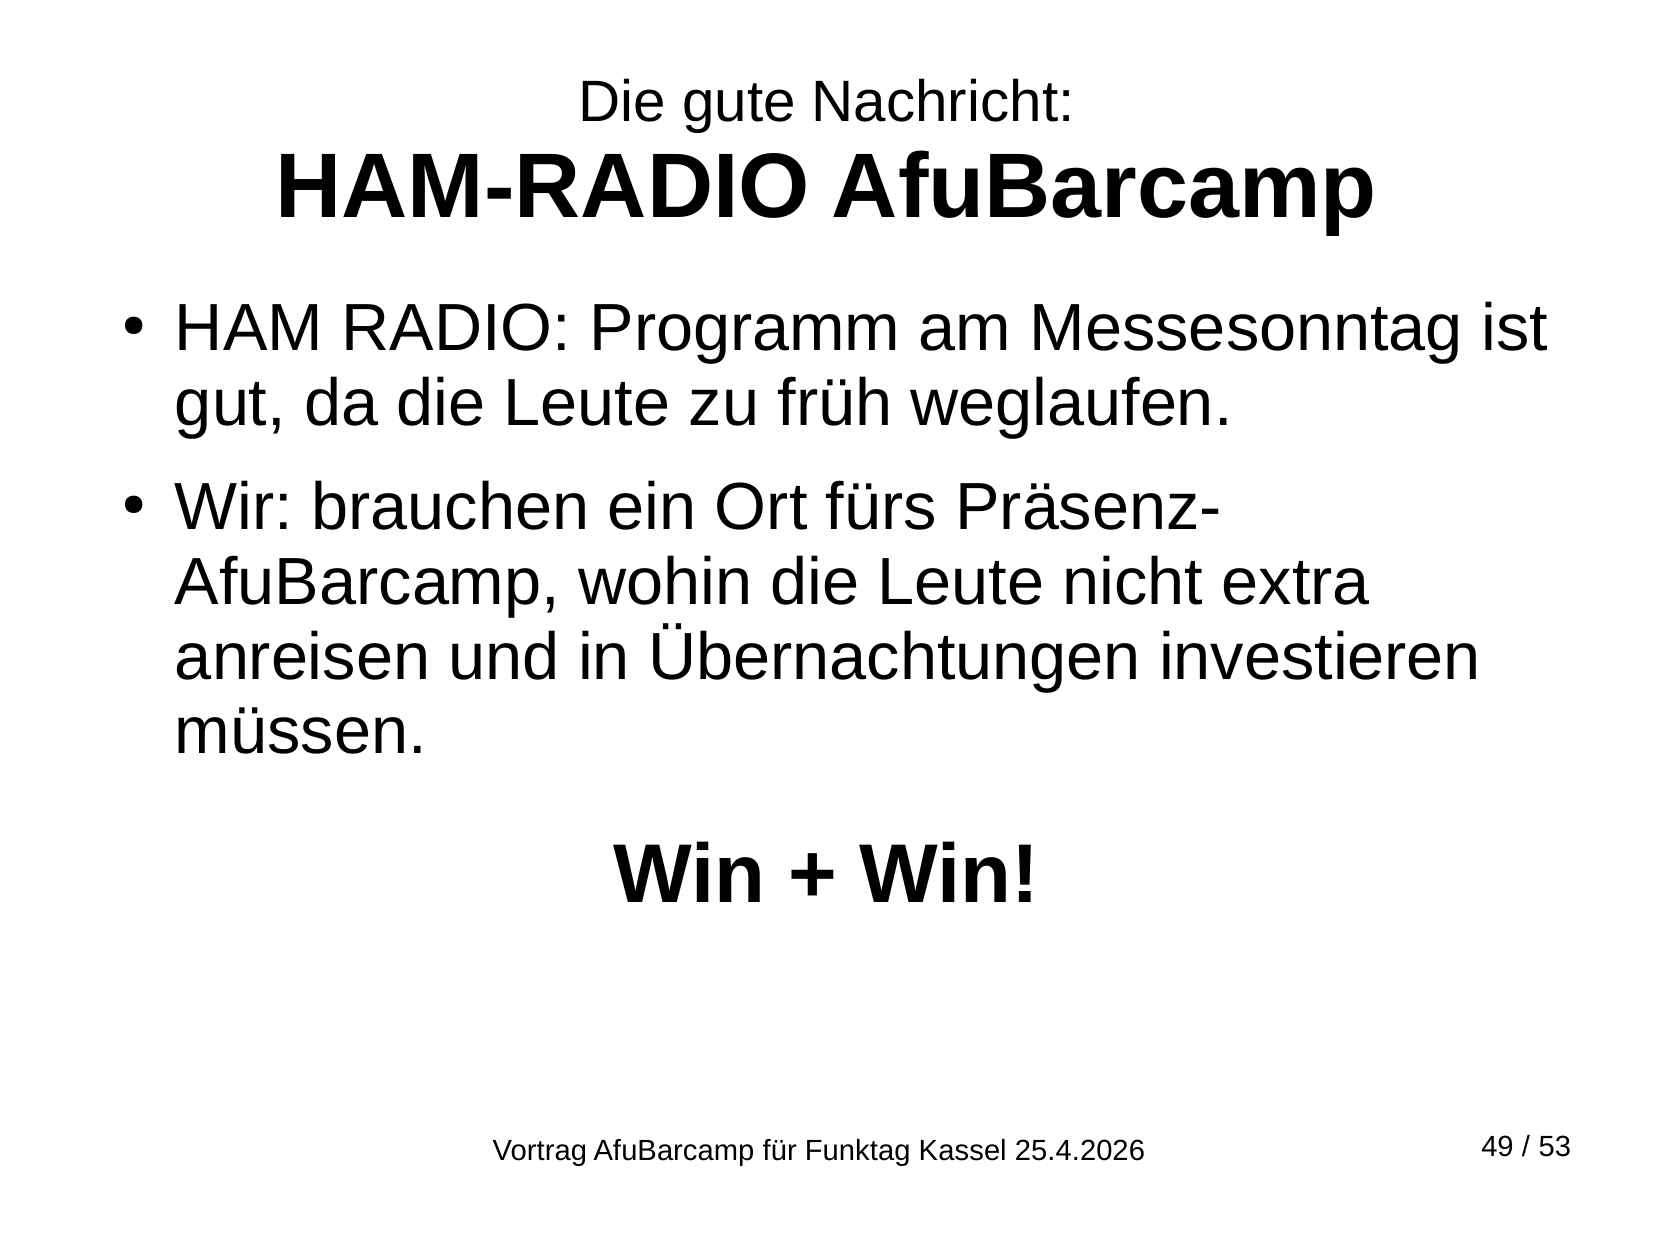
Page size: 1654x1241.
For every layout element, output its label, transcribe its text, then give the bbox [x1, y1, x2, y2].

title Die gute Nachricht: HAM-RADIO AfuBarcamp [82, 49, 1571, 257]
list HAM RADIO: Programm am Messesonntag ist gut, da die Leute zu früh weglaufen. Wir: brauchen ein Ort fürs Präsenz-AfuBarcamp, wohin die Leute nicht extra anreisen und in Übernachtungen investieren müssen. Win + Win! [82, 290, 1571, 1010]
